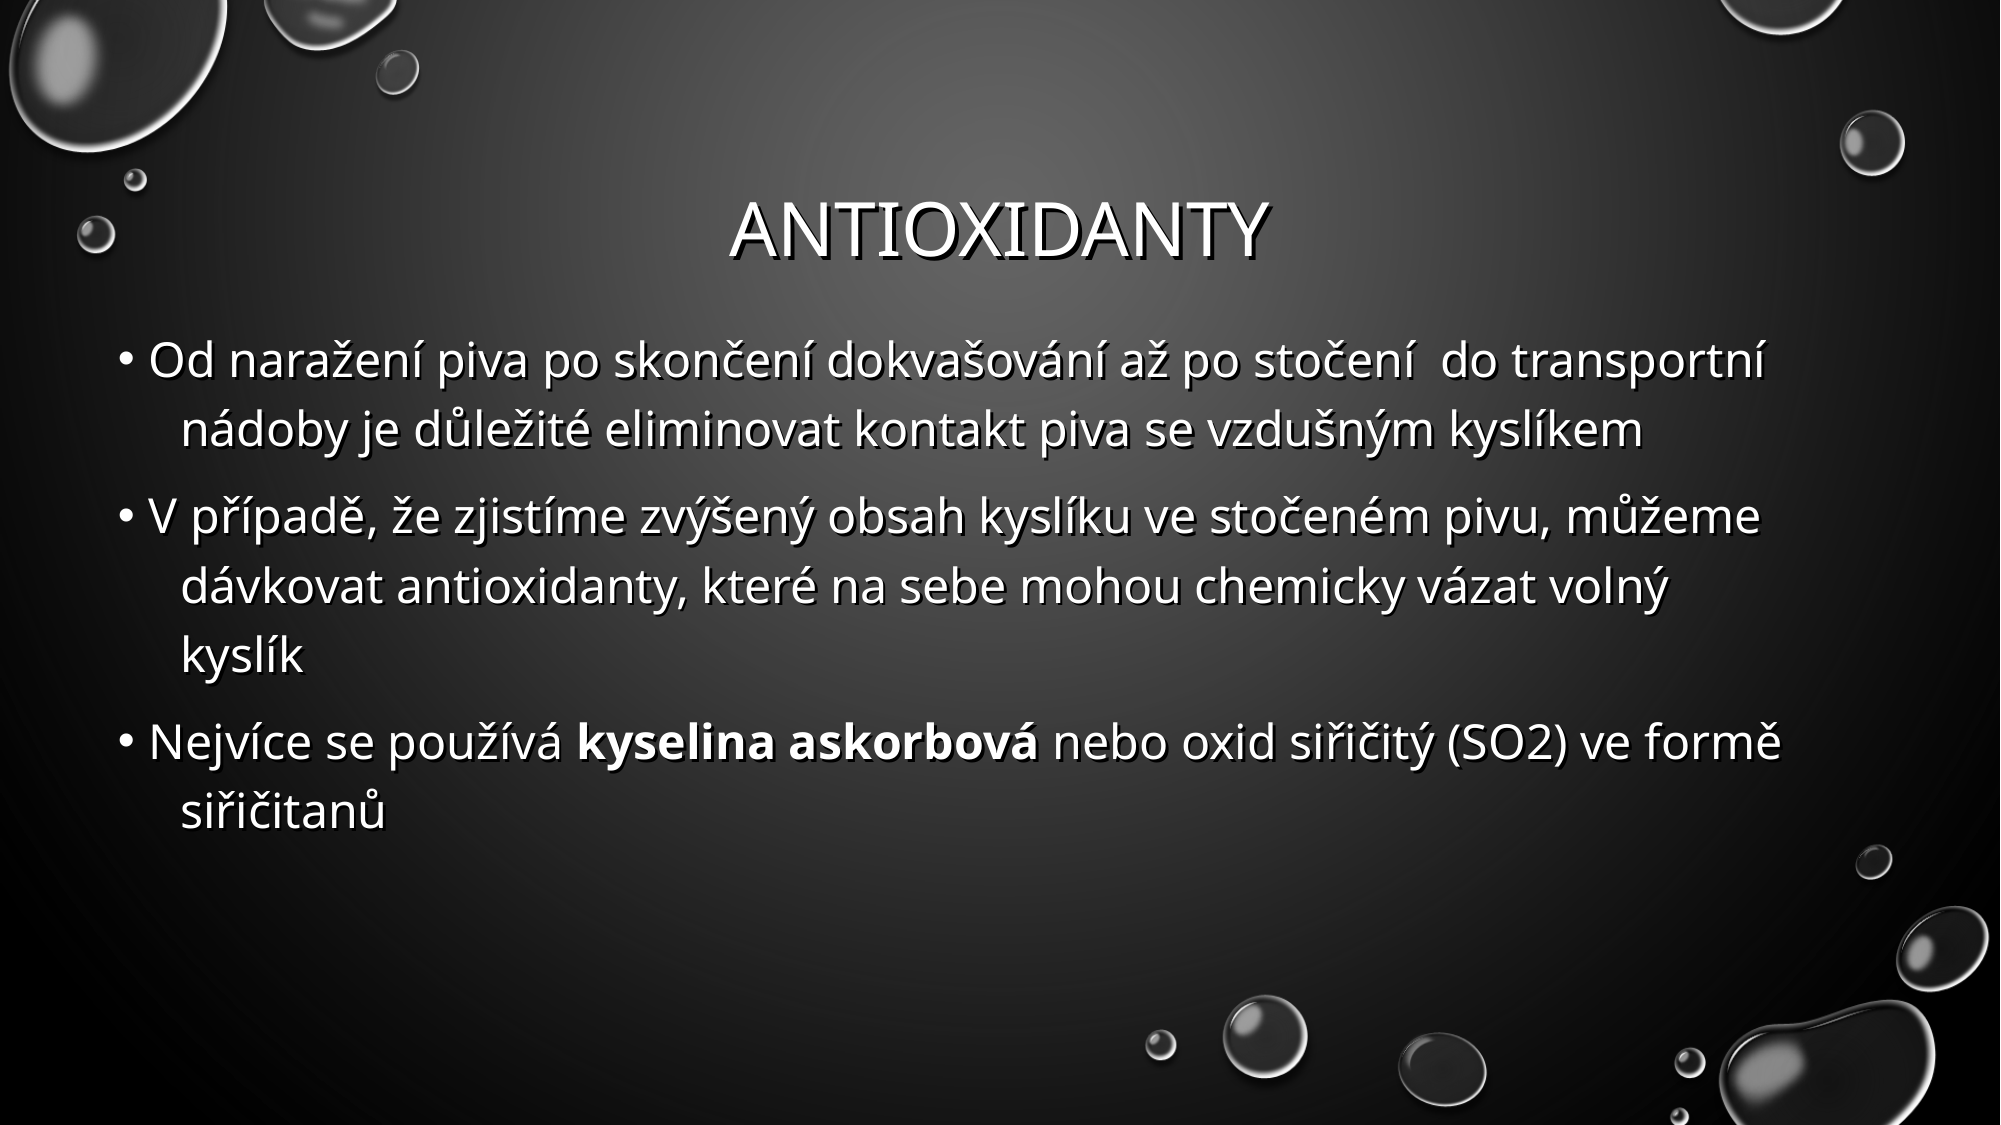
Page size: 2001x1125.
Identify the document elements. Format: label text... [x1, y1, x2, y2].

title antioxidanty [149, 101, 1851, 364]
list Od naražení piva po skončení dokvašování až po stočení do transportní nádoby je důležité eliminovat kontakt piva se vzdušným kyslíkem V případě, že zjistíme zvýšený obsah kyslíku ve stočeném pivu, můžeme dávkovat antioxidanty, které na sebe mohou chemicky vázat volný kyslík Nejvíce se používá kyselina askorbová nebo oxid siřičitý (SO2) ve formě siřičitanů [102, 309, 1803, 872]
